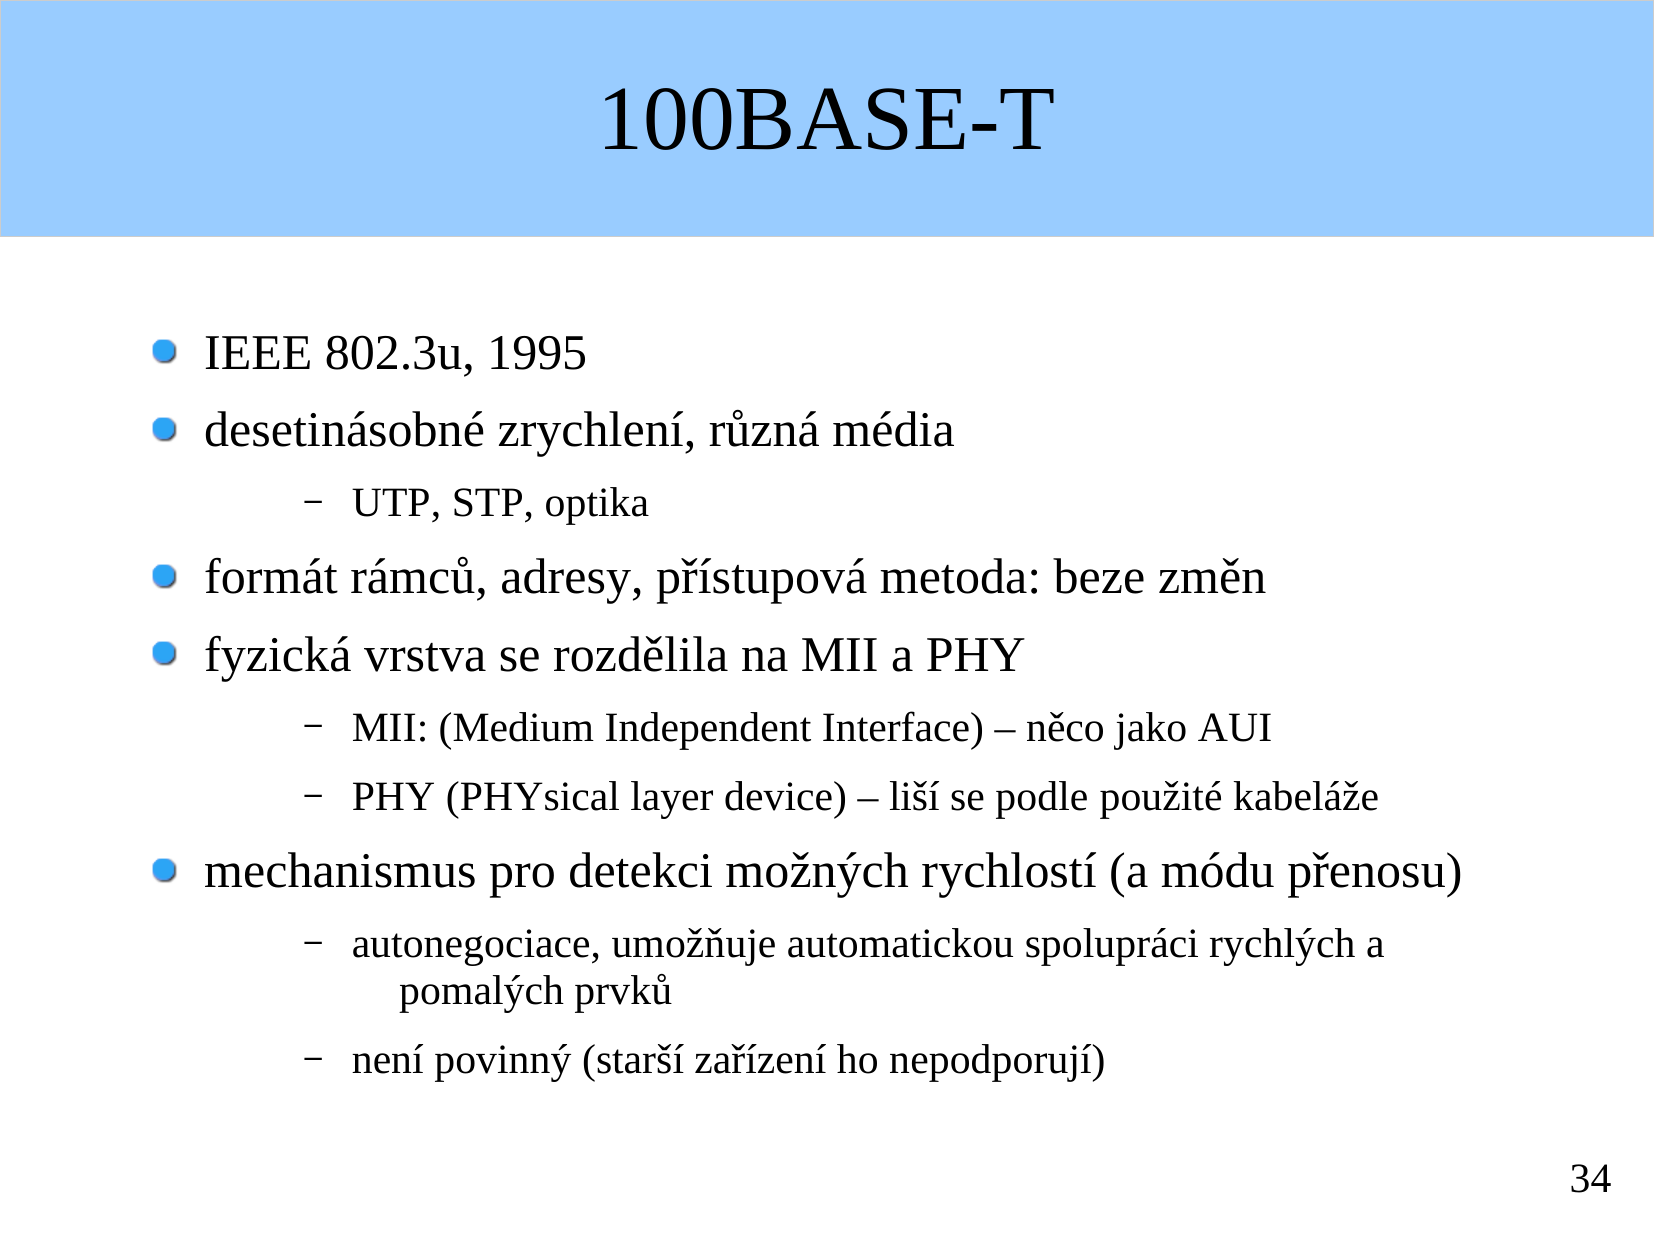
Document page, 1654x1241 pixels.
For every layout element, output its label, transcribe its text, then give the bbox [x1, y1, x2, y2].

title 100BASE-T [0, 0, 1654, 237]
list IEEE 802.3u, 1995 desetinásobné zrychlení, různá média UTP, STP, optika formát rámců, adresy, přístupová metoda: beze změn fyzická vrstva se rozdělila na MII a PHY MII: (Medium Independent Interface) – něco jako AUI PHY (PHYsical layer device) – liší se podle použité kabeláže mechanismus pro detekci možných rychlostí (a módu přenosu) autonegociace, umožňuje automatickou spolupráci rychlých a pomalých prvků není povinný (starší zařízení ho nepodporují) [115, 324, 1560, 1182]
